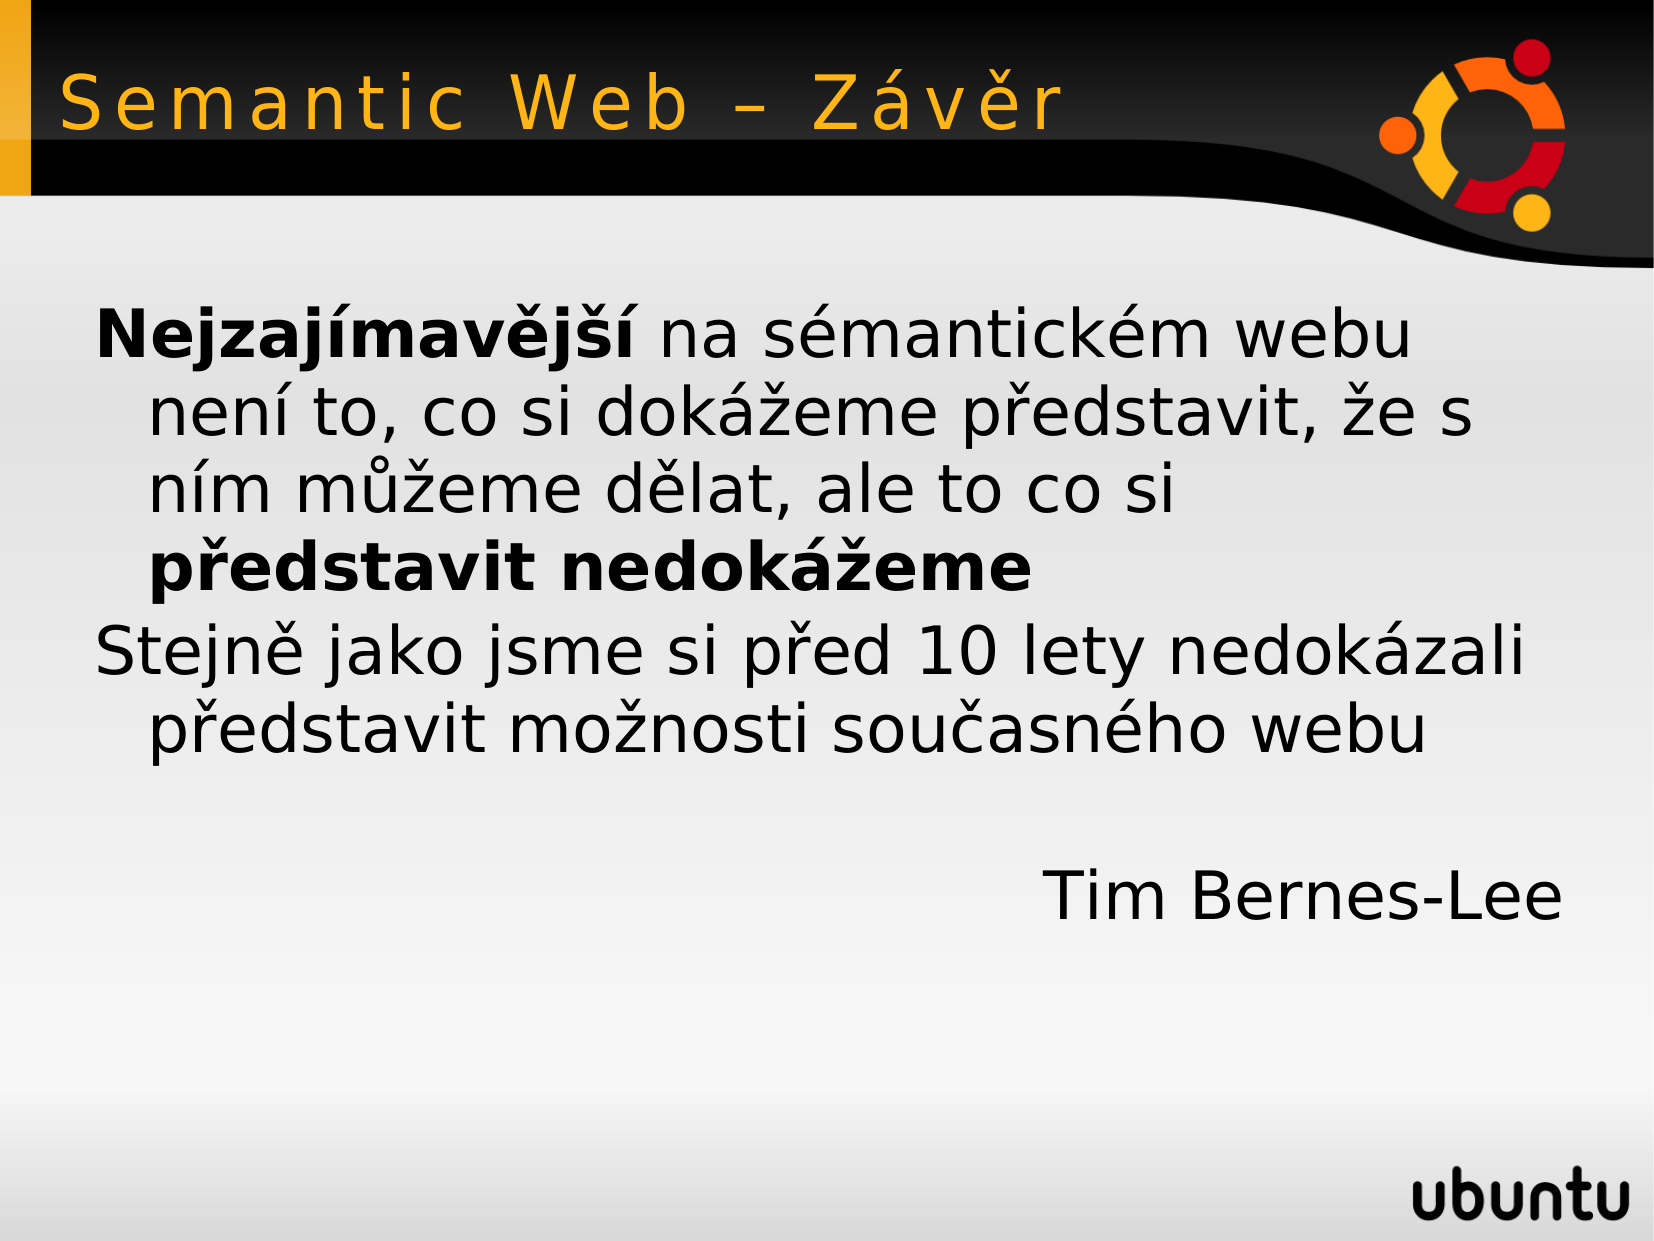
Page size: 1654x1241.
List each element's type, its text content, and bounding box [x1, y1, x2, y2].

title Semantic Web – Závěr [59, 29, 1270, 178]
list Nejzajímavější na sémantickém webu není to, co si dokážeme představit, že s ním můžeme dělat, ale to co si představit nedokážeme Stejně jako jsme si před 10 lety nedokázali představit možnosti současného webu Tim Bernes-Lee [76, 295, 1565, 1114]
picture [0, 0, 1654, 1241]
